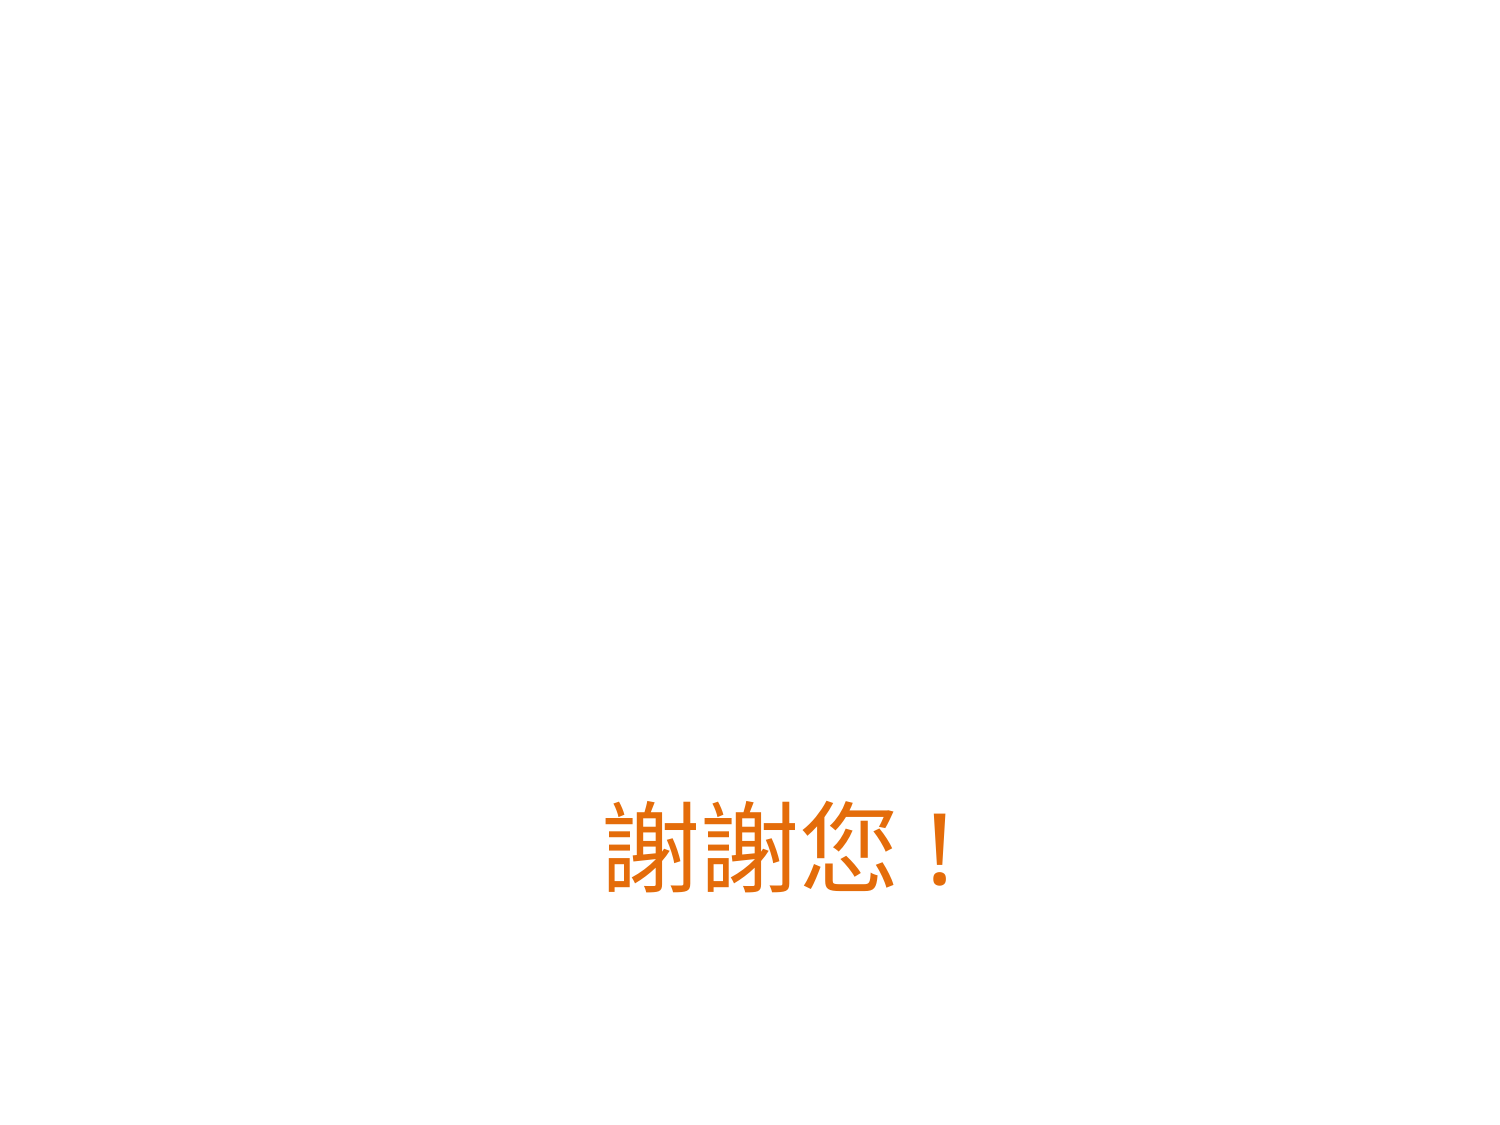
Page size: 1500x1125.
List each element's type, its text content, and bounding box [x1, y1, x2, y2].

title 謝謝您! [216, 751, 1341, 940]
